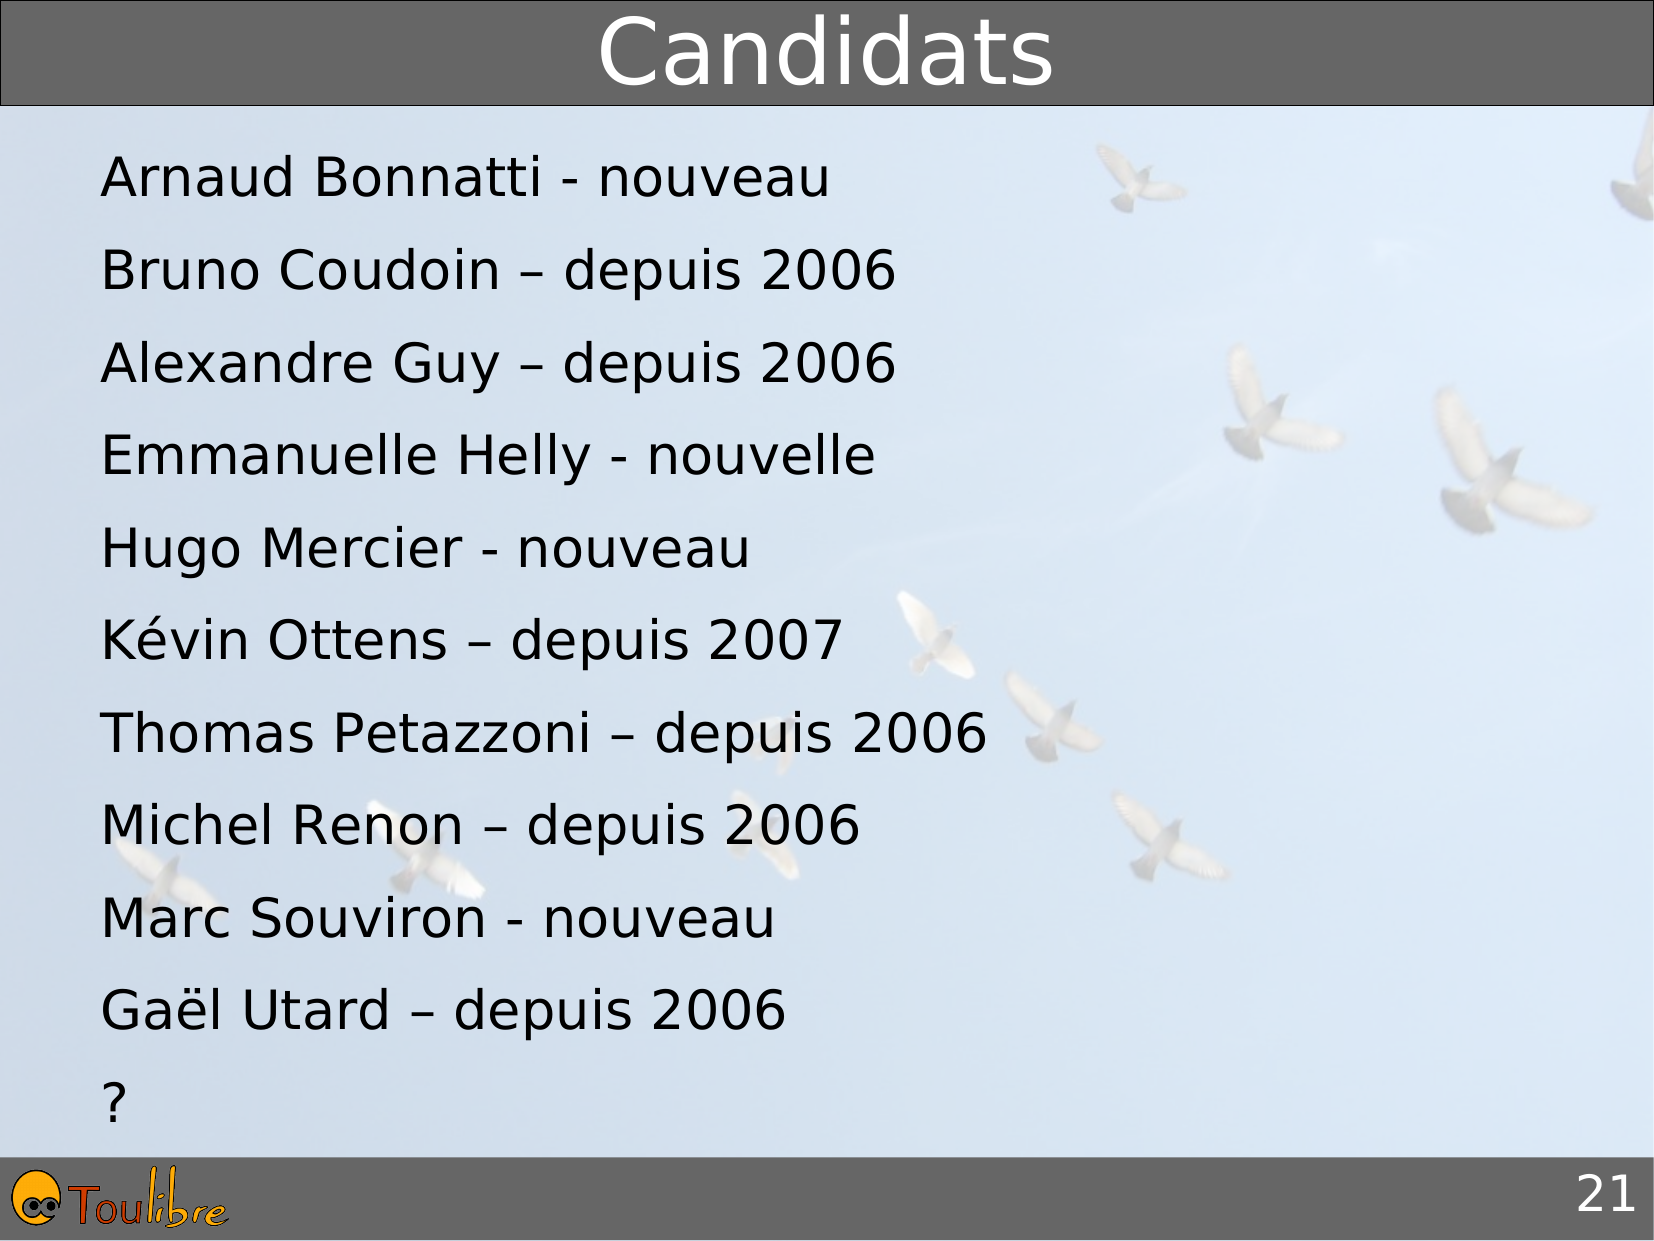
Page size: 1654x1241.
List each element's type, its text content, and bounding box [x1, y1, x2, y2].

list Arnaud Bonnatti - nouveau Bruno Coudoin – depuis 2006 Alexandre Guy – depuis 2006 Emmanuelle Helly - nouvelle Hugo Mercier - nouveau Kévin Ottens – depuis 2007 Thomas Petazzoni – depuis 2006 Michel Renon – depuis 2006 Marc Souviron - nouveau Gaël Utard – depuis 2006 ? [82, 146, 1571, 1136]
title Candidats [0, 0, 1654, 107]
picture [11, 1165, 229, 1228]
